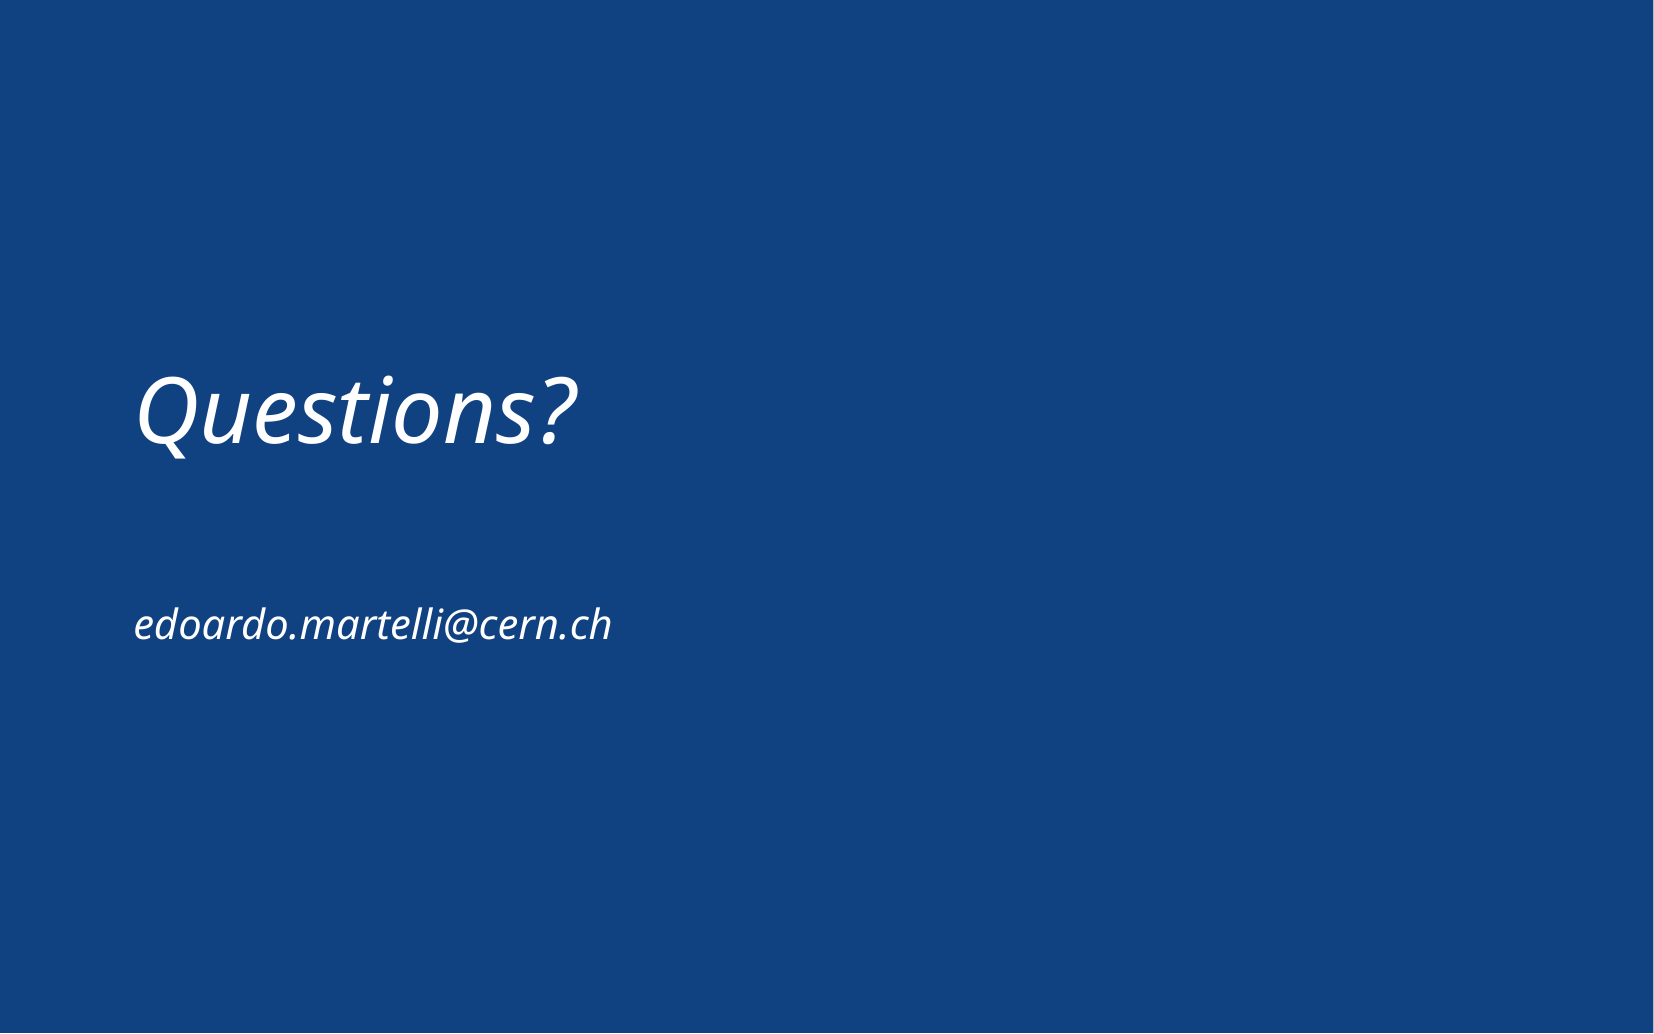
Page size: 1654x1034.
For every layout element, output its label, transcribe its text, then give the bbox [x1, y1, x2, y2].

title Questions? edoardo.martelli@cern.ch [133, 220, 1383, 903]
